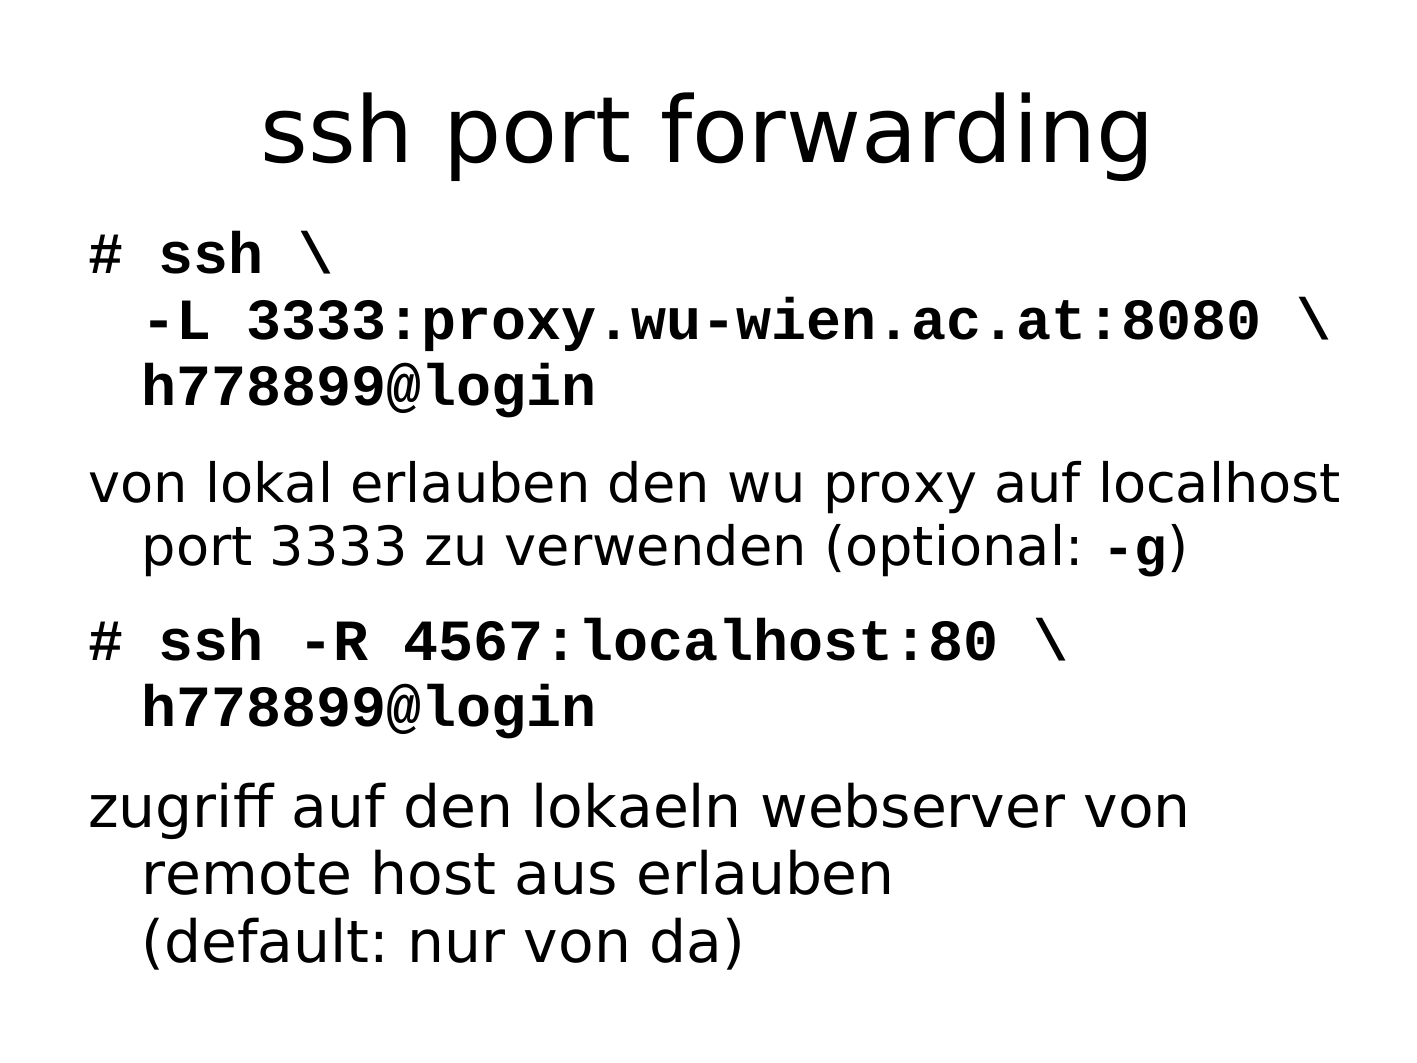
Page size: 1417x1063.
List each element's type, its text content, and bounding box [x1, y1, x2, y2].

list # ssh \ -L 3333:proxy.wu-wien.ac.at:8080 \ h778899@login von lokal erlauben den wu proxy auf localhost port 3333 zu verwenden (optional: -g) # ssh -R 4567:localhost:80 \ h778899@login zugriff auf den lokaeln webserver von remote host aus erlauben (default: nur von da) [70, 225, 1346, 1063]
title ssh port forwarding [70, 49, 1346, 213]
